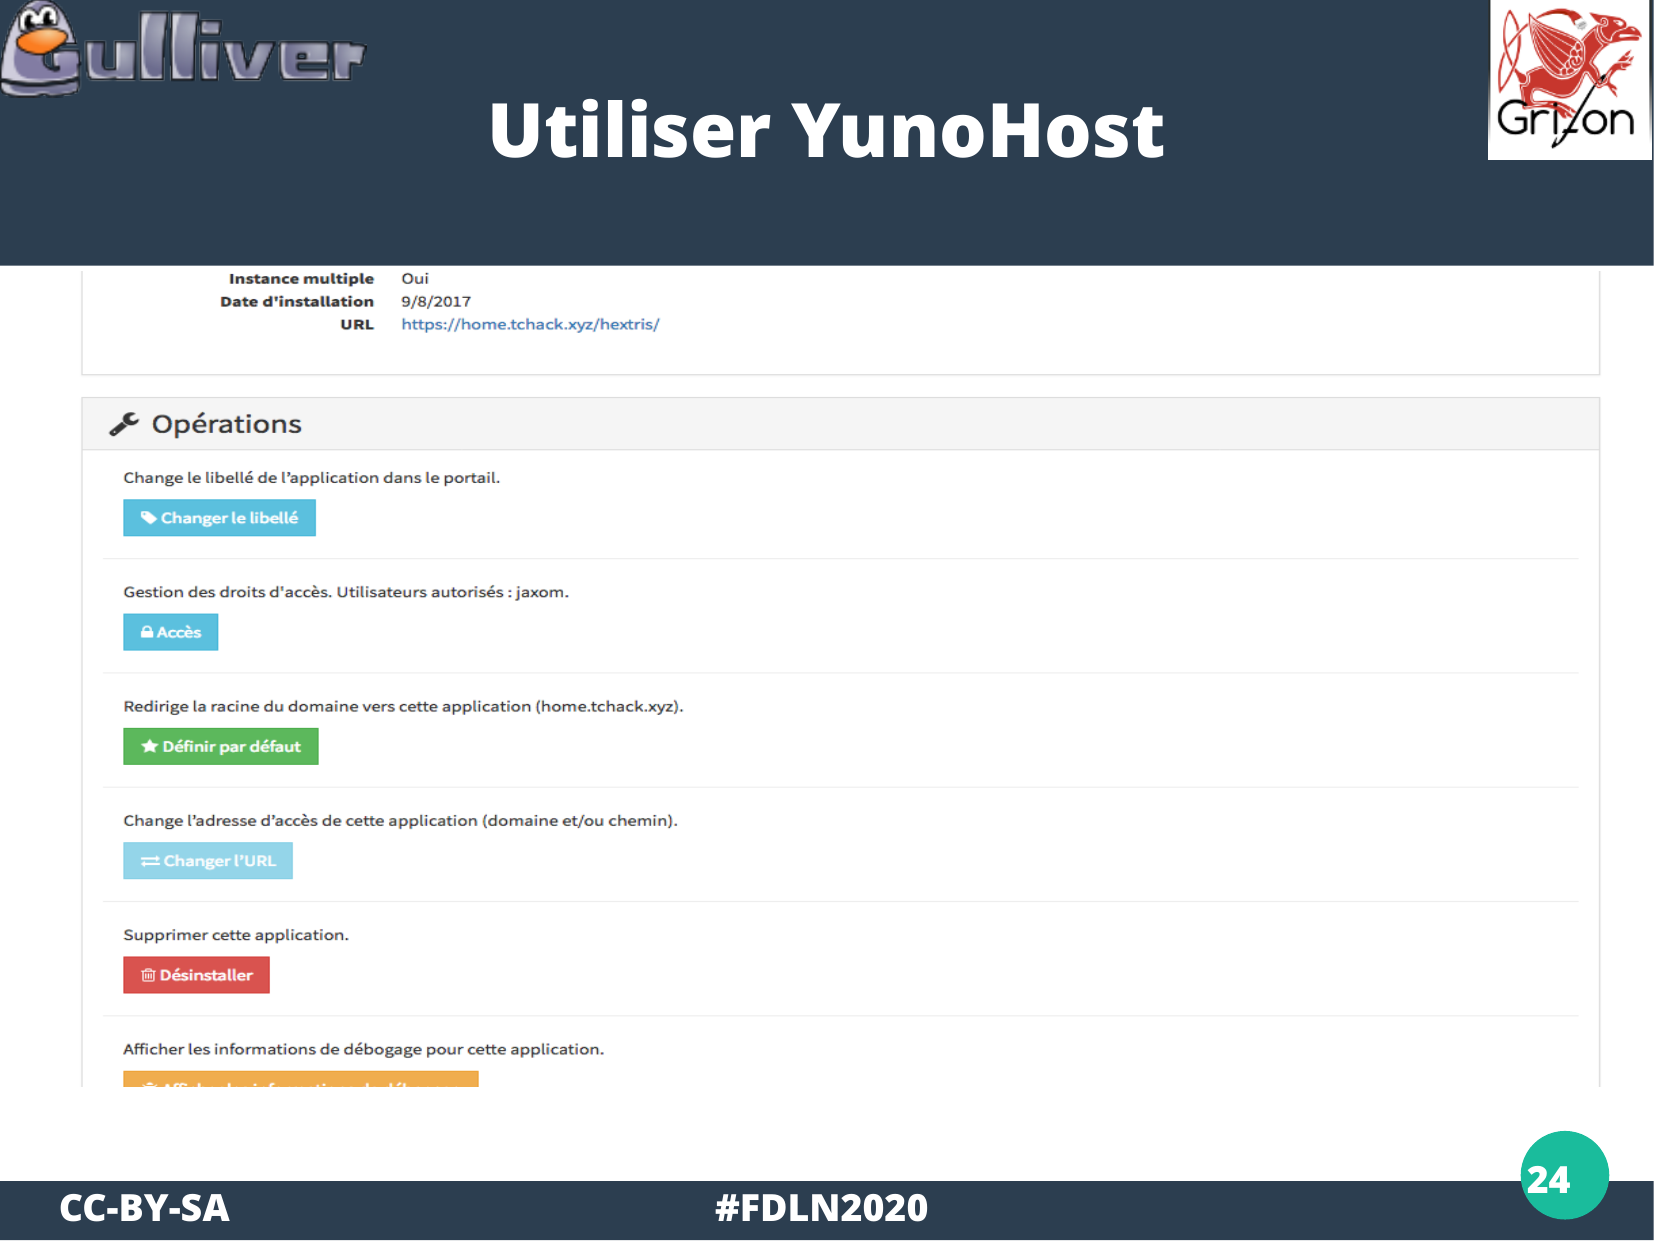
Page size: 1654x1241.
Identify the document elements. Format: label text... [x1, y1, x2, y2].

picture [1488, 0, 1652, 160]
picture [0, 0, 367, 98]
picture [23, 271, 1654, 1087]
title Utiliser YunoHost [59, 49, 1595, 207]
